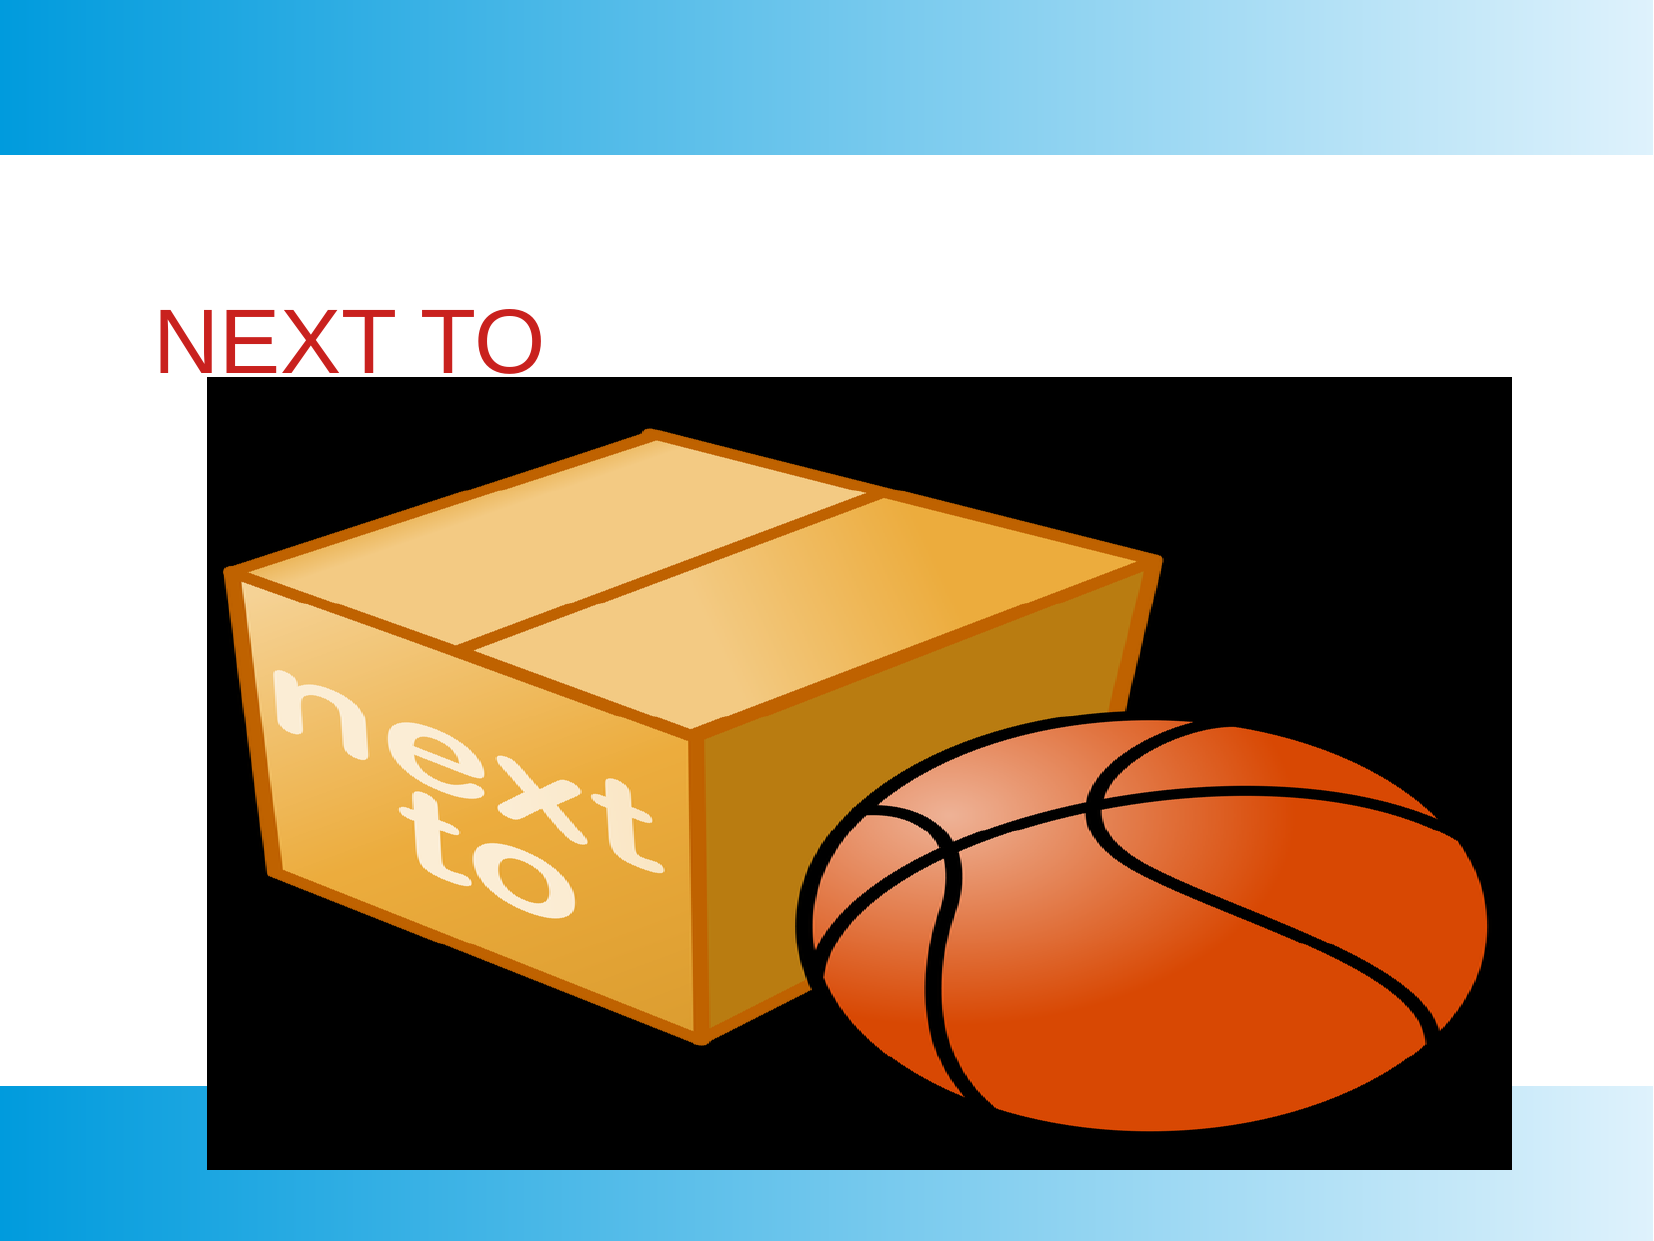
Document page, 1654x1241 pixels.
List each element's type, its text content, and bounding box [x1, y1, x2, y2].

picture [207, 377, 1512, 1170]
list NEXT TO [82, 290, 1571, 1010]
